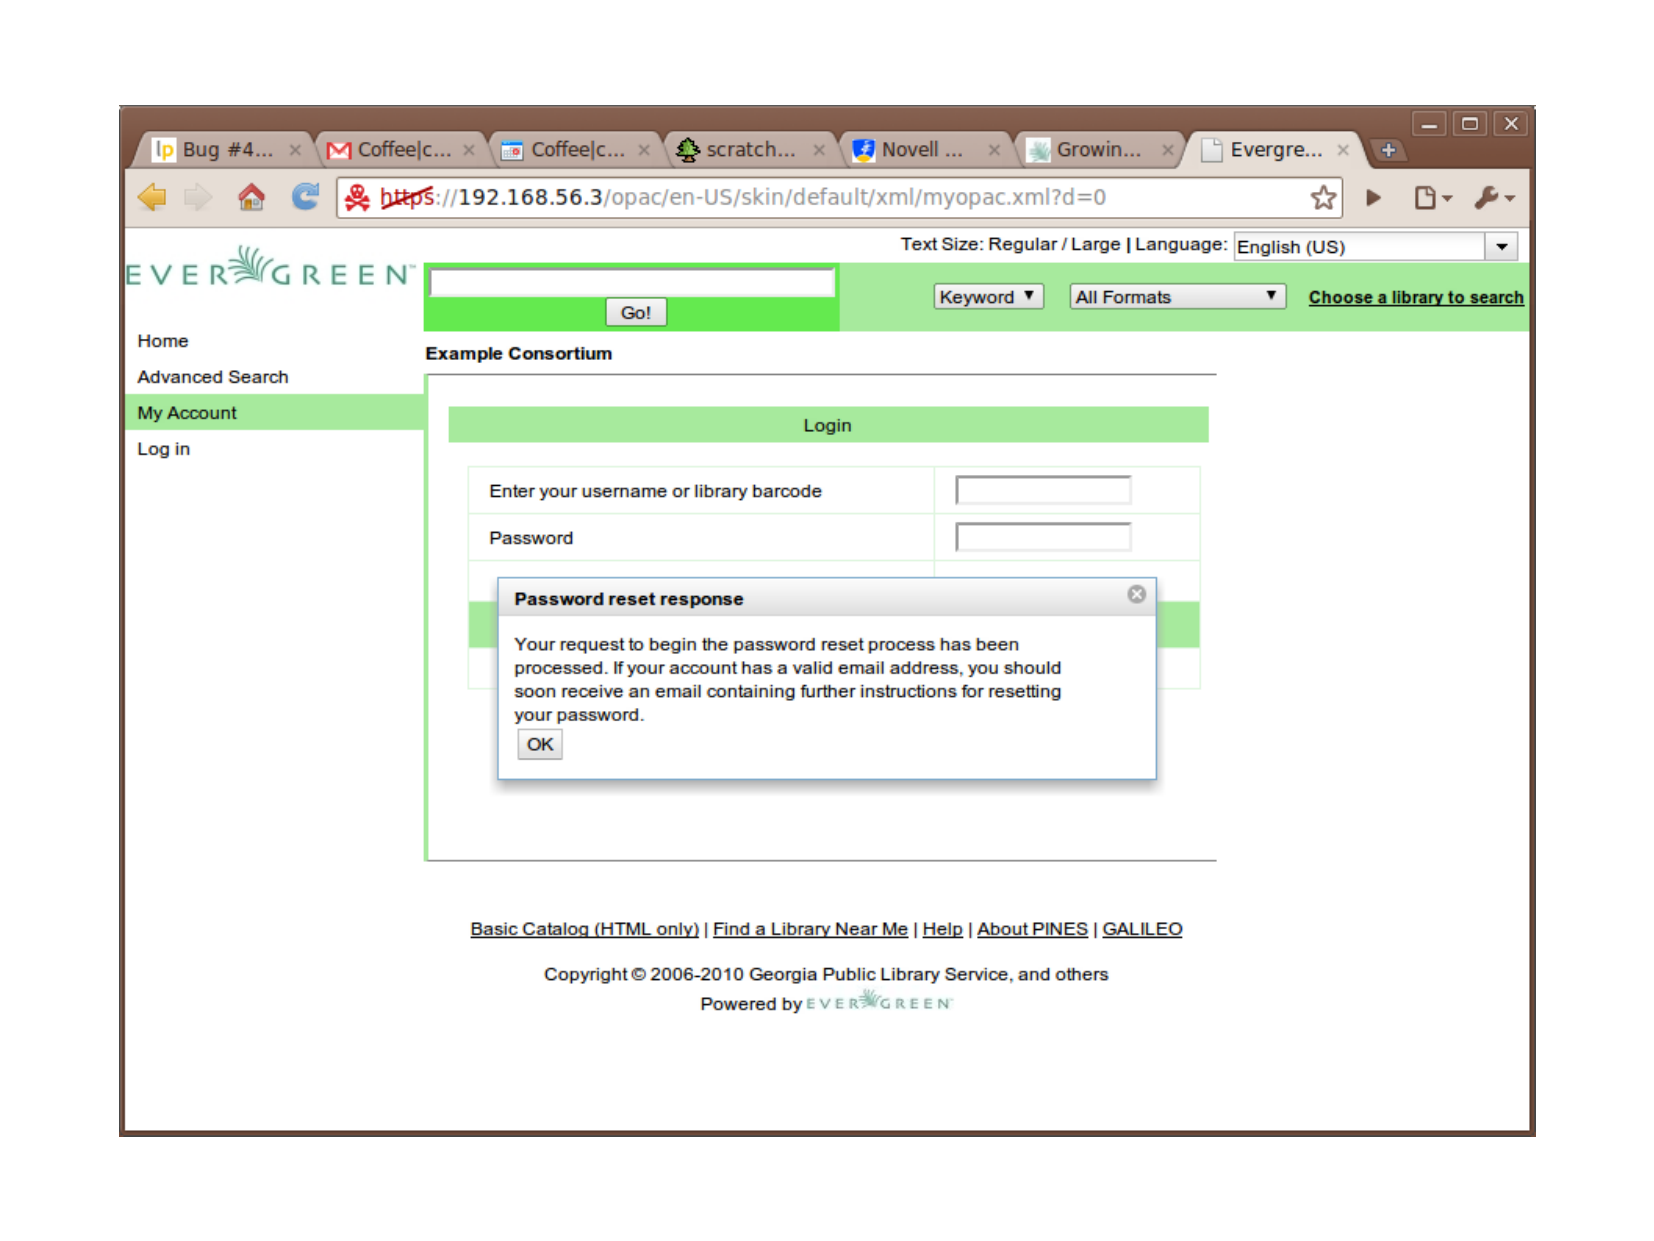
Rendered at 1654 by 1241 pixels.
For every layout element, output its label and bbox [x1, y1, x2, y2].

picture [119, 105, 1536, 1137]
